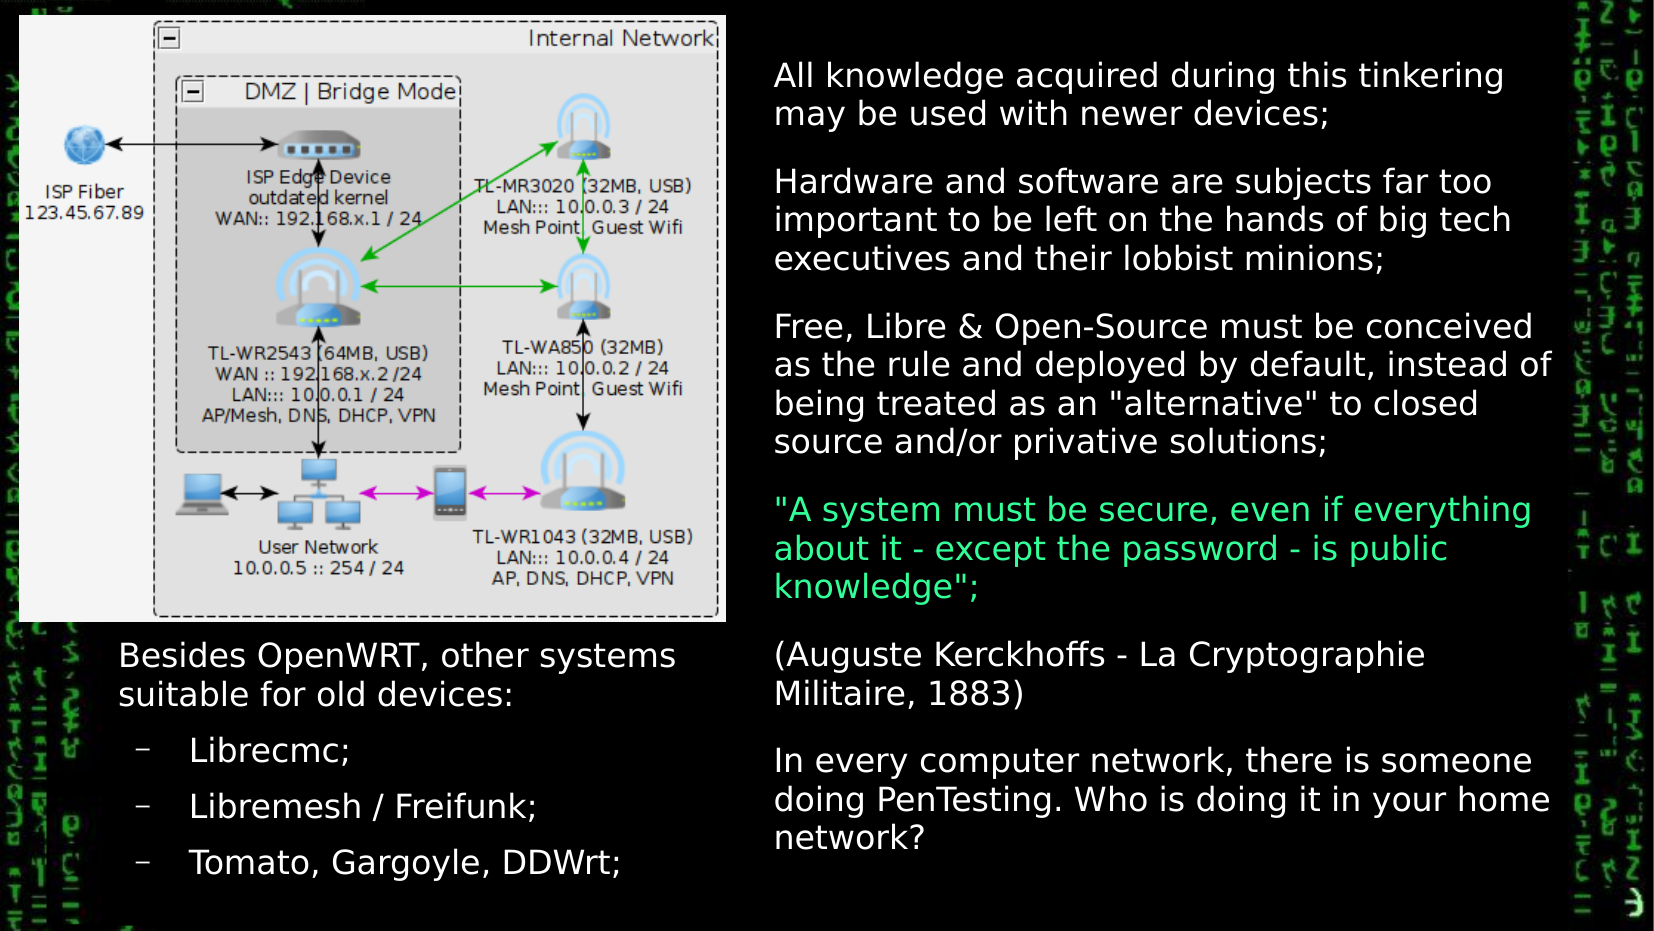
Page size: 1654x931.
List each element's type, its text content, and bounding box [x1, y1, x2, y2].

picture [0, 0, 1654, 931]
list Besides OpenWRT, other systems suitable for old devices: Librecmc; Libremesh / Freifunk; Tomato, Gargoyle, DDWrt; [47, 636, 730, 915]
list All knowledge acquired during this tinkering may be used with newer devices; Hardware and software are subjects far too important to be left on the hands of big tech executives and their lobbist minions; Free, Libre & Open-Source must be conceived as the rule and deployed by default, instead of being treated as an "alternative" to closed source and/or privative solutions; "A system must be secure, even if everything about it - except the password - is public knowledge"; (Auguste Kerckhoffs - La Cryptographie Militaire, 1883) In every computer network, there is someone doing PenTesting. Who is doing it in your home network? [702, 56, 1555, 879]
